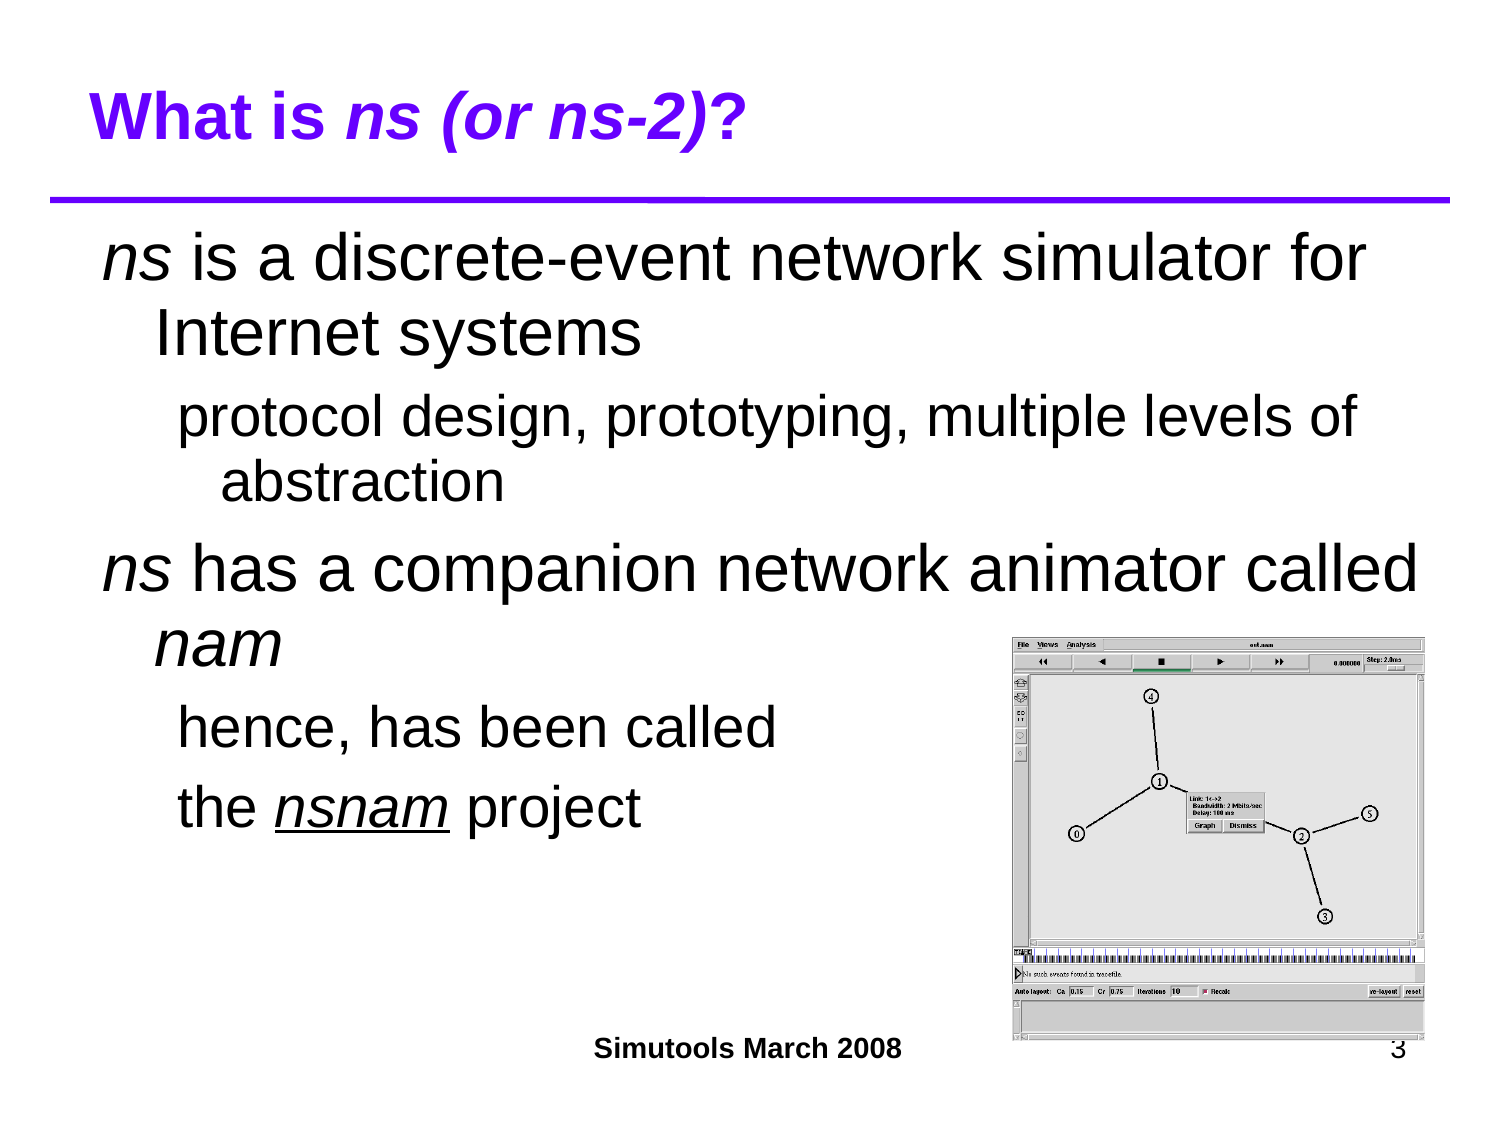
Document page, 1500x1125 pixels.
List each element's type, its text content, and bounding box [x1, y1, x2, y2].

list ns is a discrete-event network simulator for Internet systems protocol design, prototyping, multiple levels of abstraction ns has a companion network animator called nam hence, has been called the nsnam project [87, 212, 1438, 889]
picture [1012, 637, 1425, 1041]
title What is ns (or ns-2)? [75, 45, 1426, 188]
